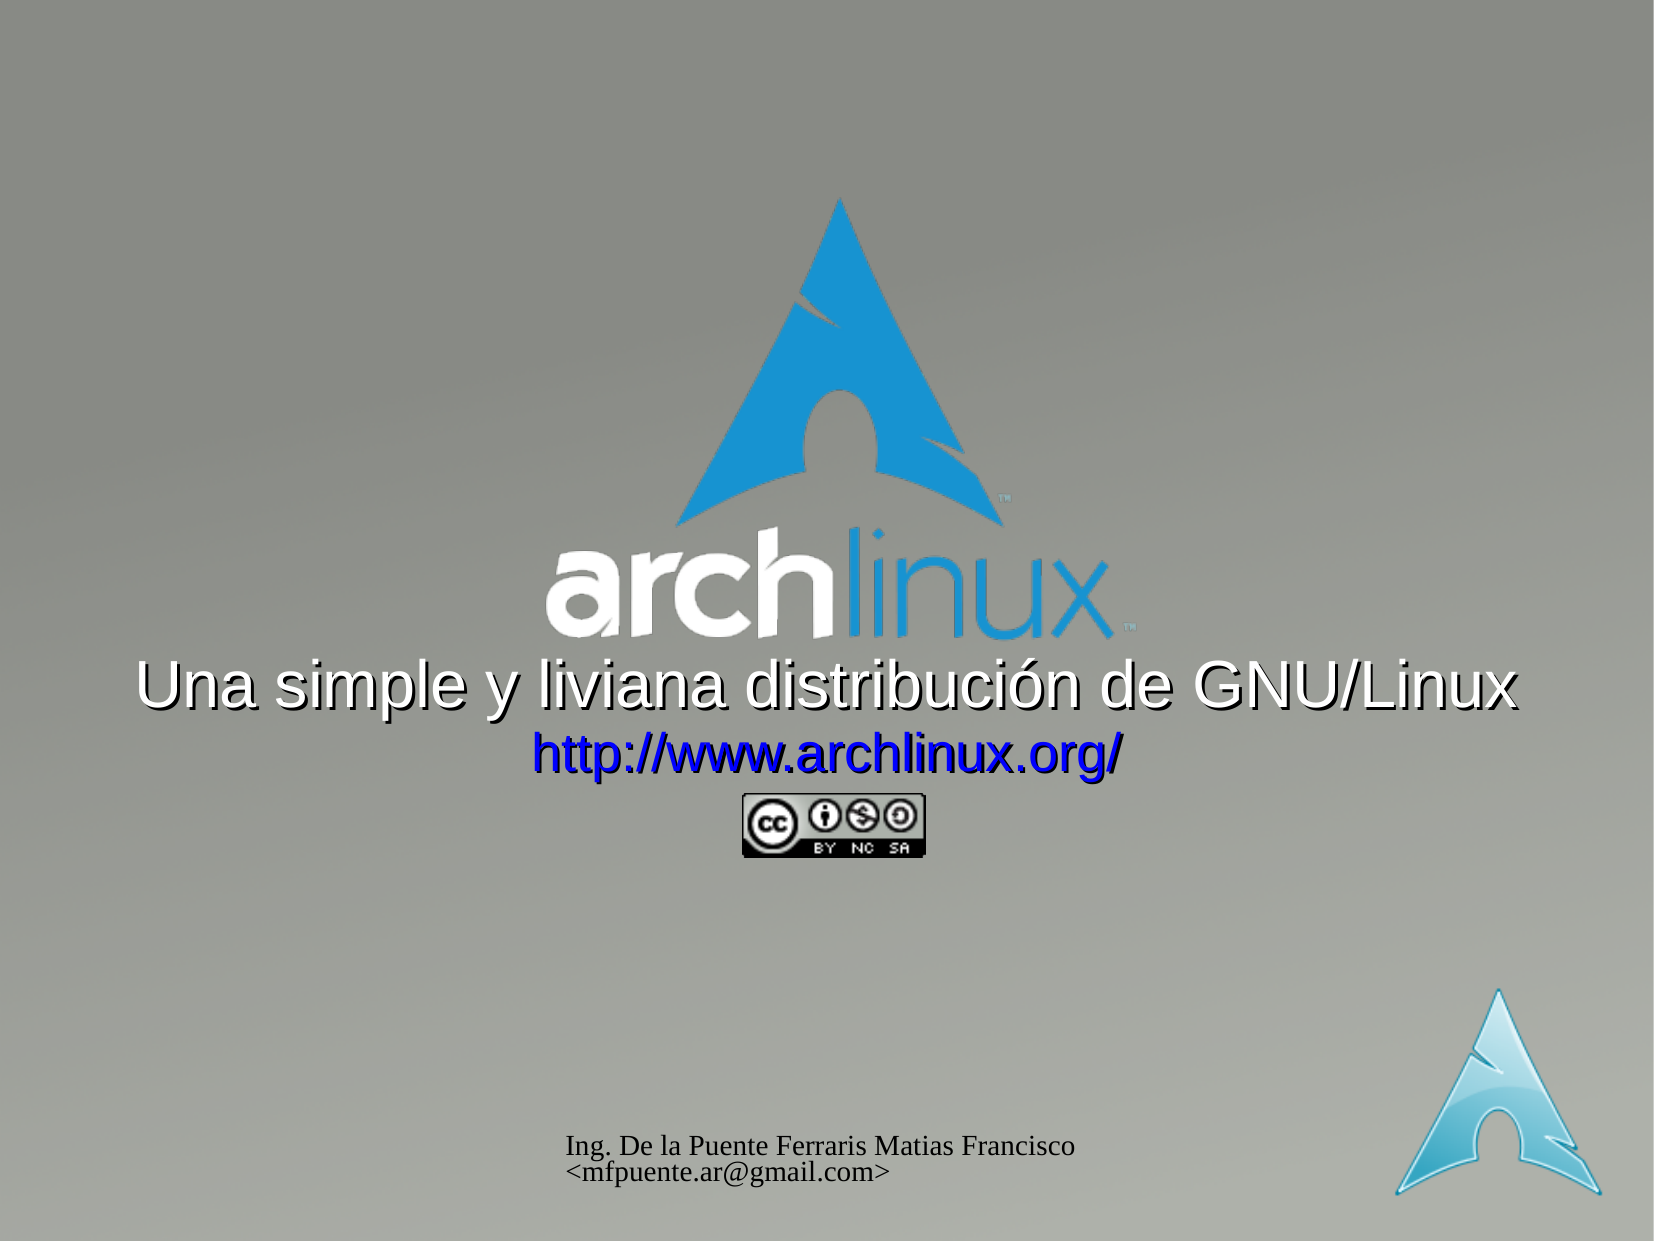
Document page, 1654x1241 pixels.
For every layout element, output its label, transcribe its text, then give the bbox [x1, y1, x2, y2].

subtitle Una simple y liviana distribución de GNU/Linux http://www.archlinux.org/ [82, 192, 1571, 1238]
picture [0, 0, 1654, 1241]
